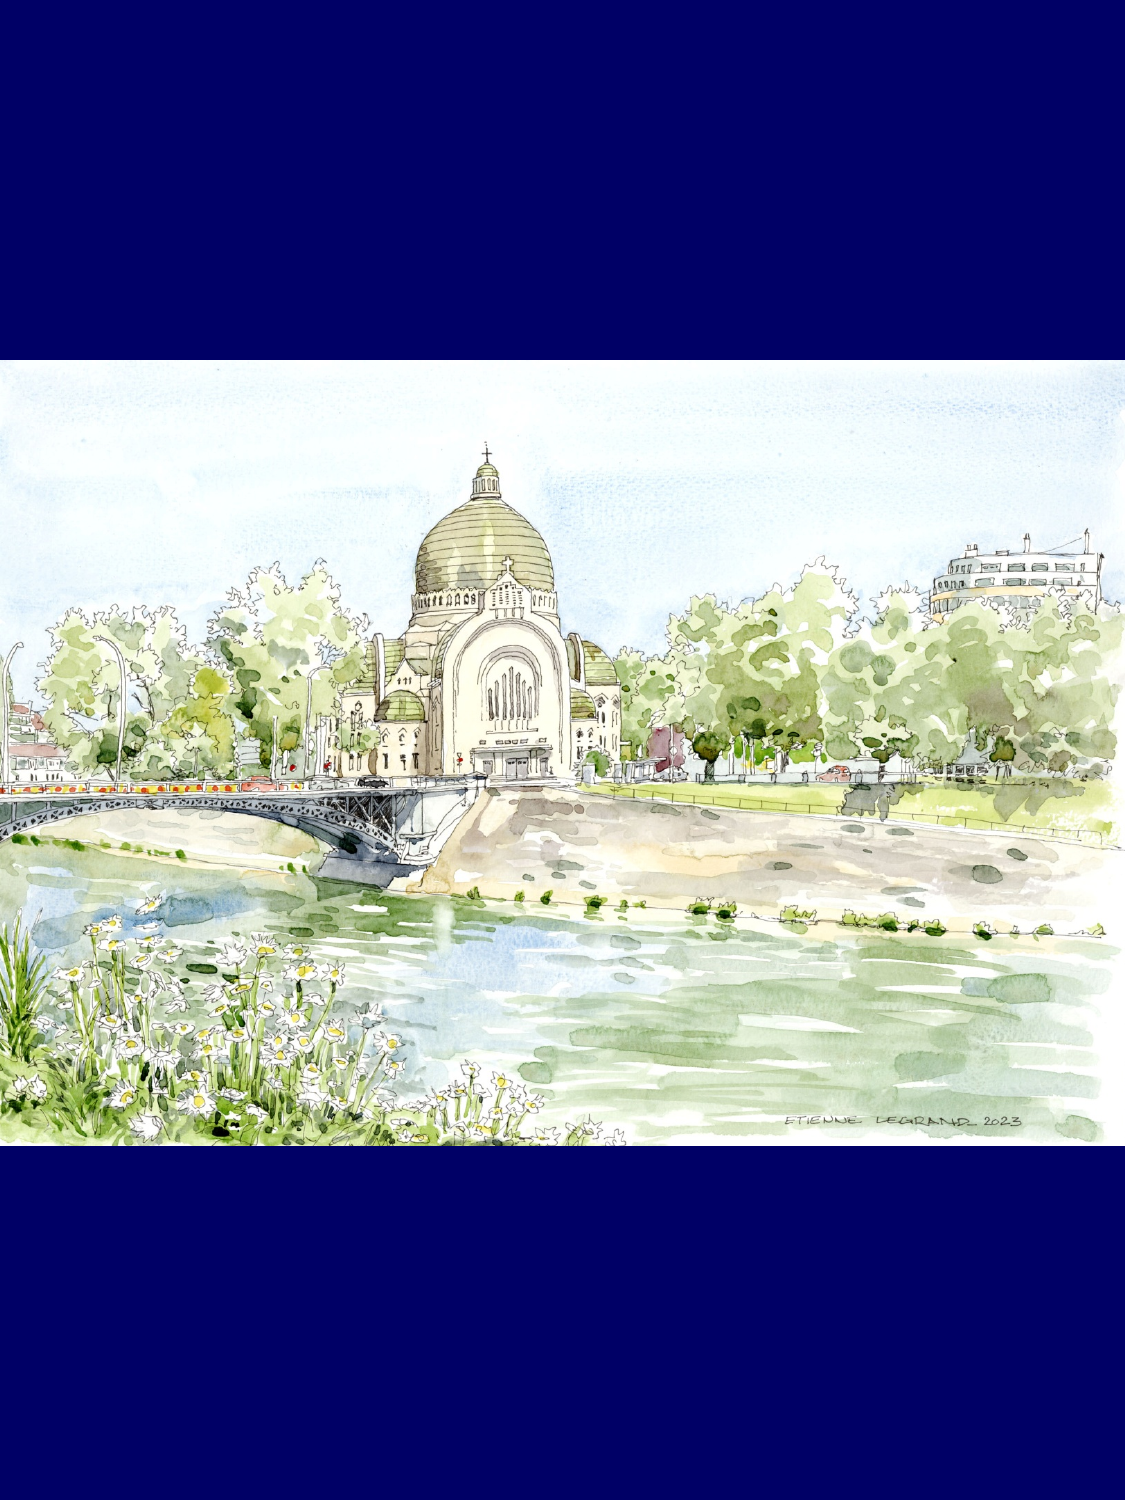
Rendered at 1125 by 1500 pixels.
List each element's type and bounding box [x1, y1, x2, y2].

picture [0, 360, 1125, 1146]
